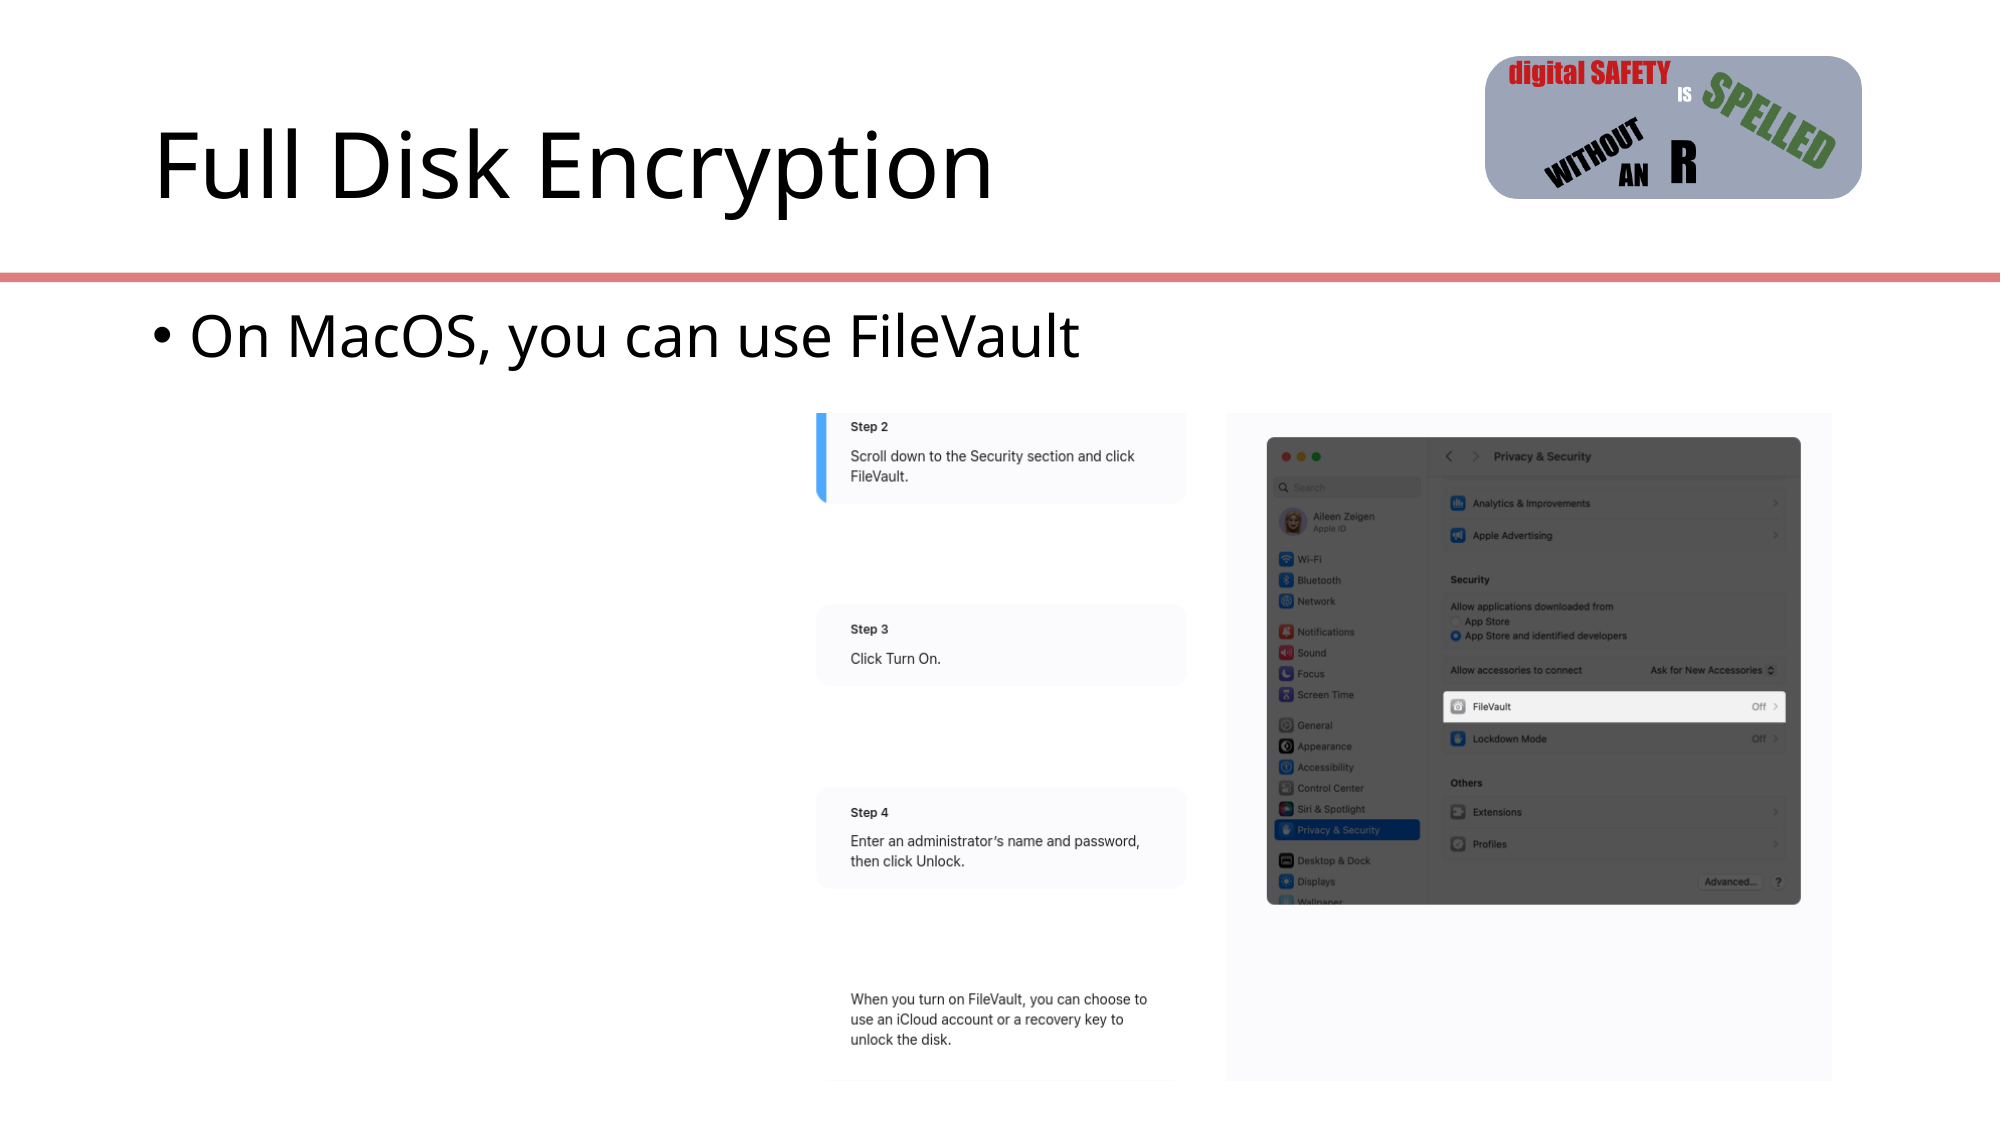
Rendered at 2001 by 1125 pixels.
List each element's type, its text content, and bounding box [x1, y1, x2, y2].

list On MacOS, you can use FileVault [137, 299, 1863, 1014]
title Full Disk Encryption [137, 59, 1863, 278]
picture [761, 413, 1832, 1081]
